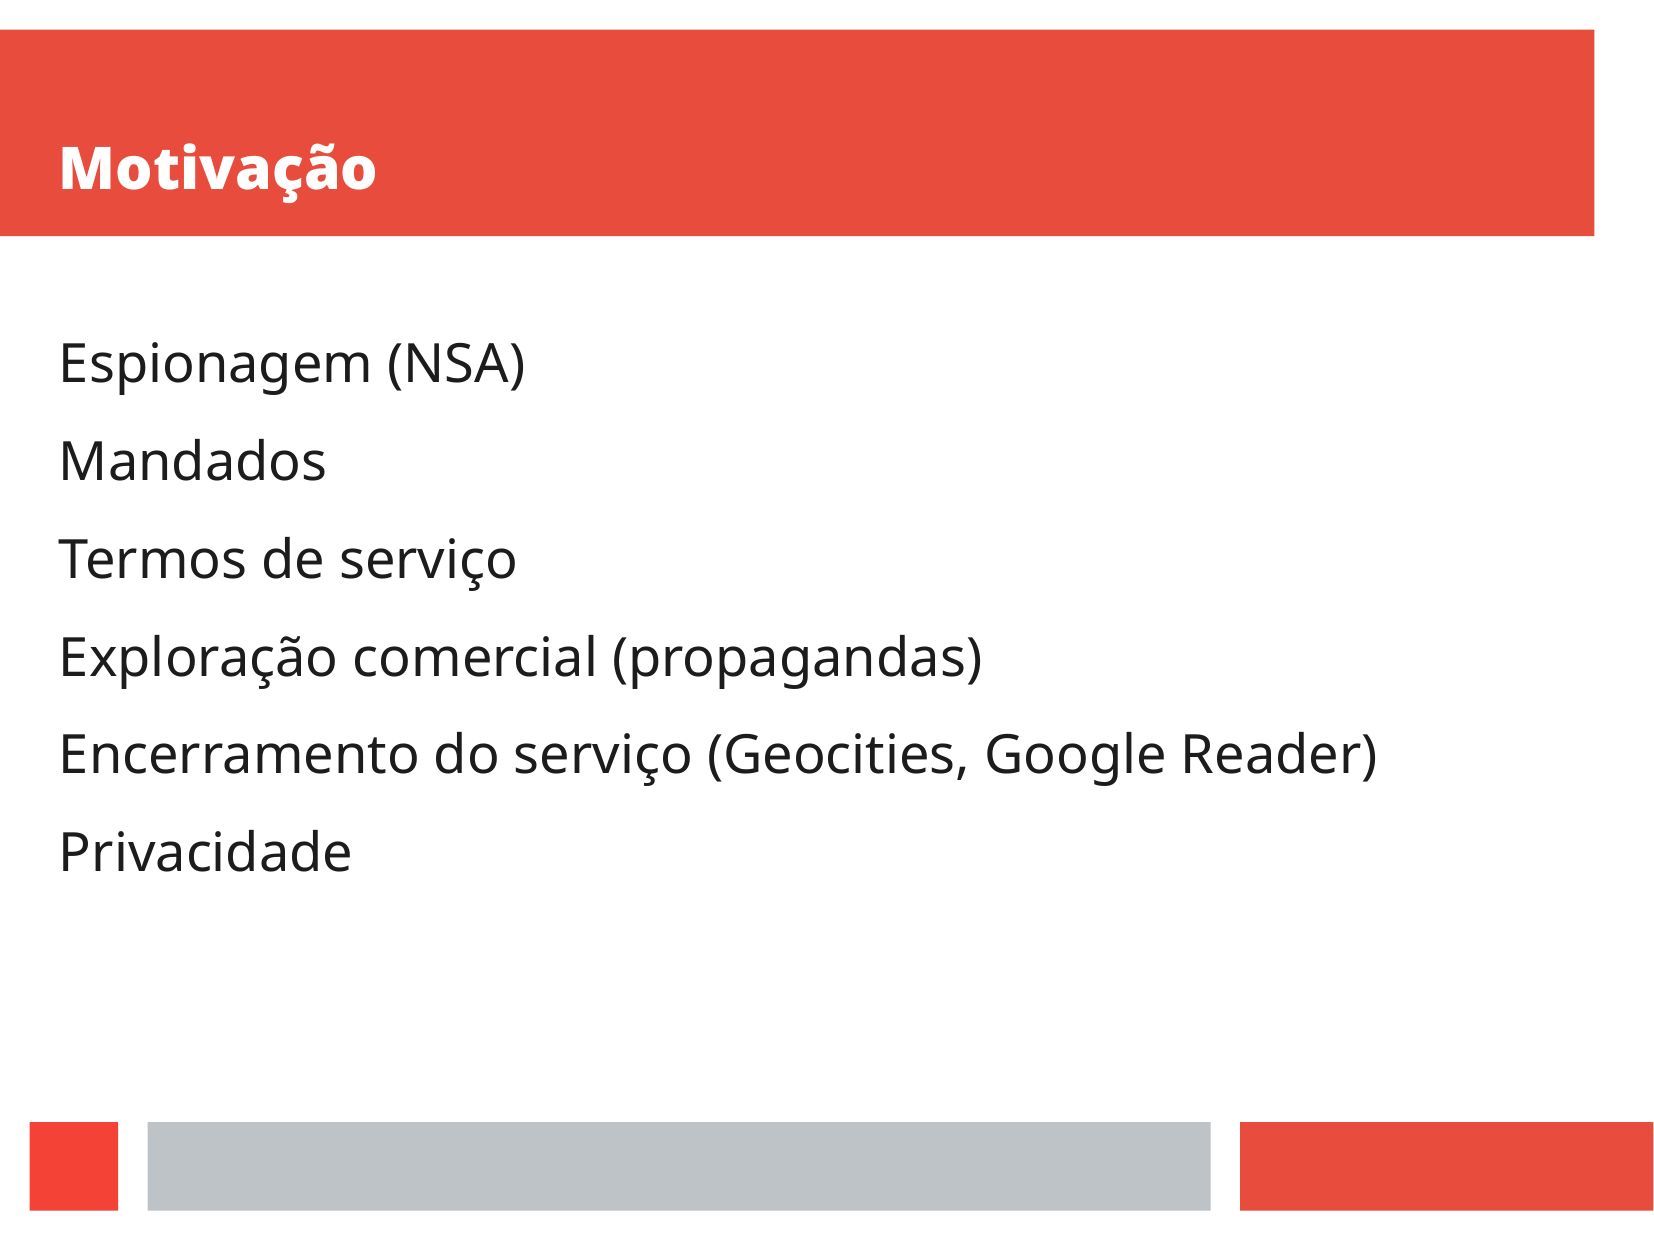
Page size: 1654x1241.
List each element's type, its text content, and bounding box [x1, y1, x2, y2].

list Espionagem (NSA) Mandados Termos de serviço Exploração comercial (propagandas) Encerramento do serviço (Geocities, Google Reader) Privacidade [59, 324, 1565, 1093]
title Motivação [59, 59, 1595, 207]
